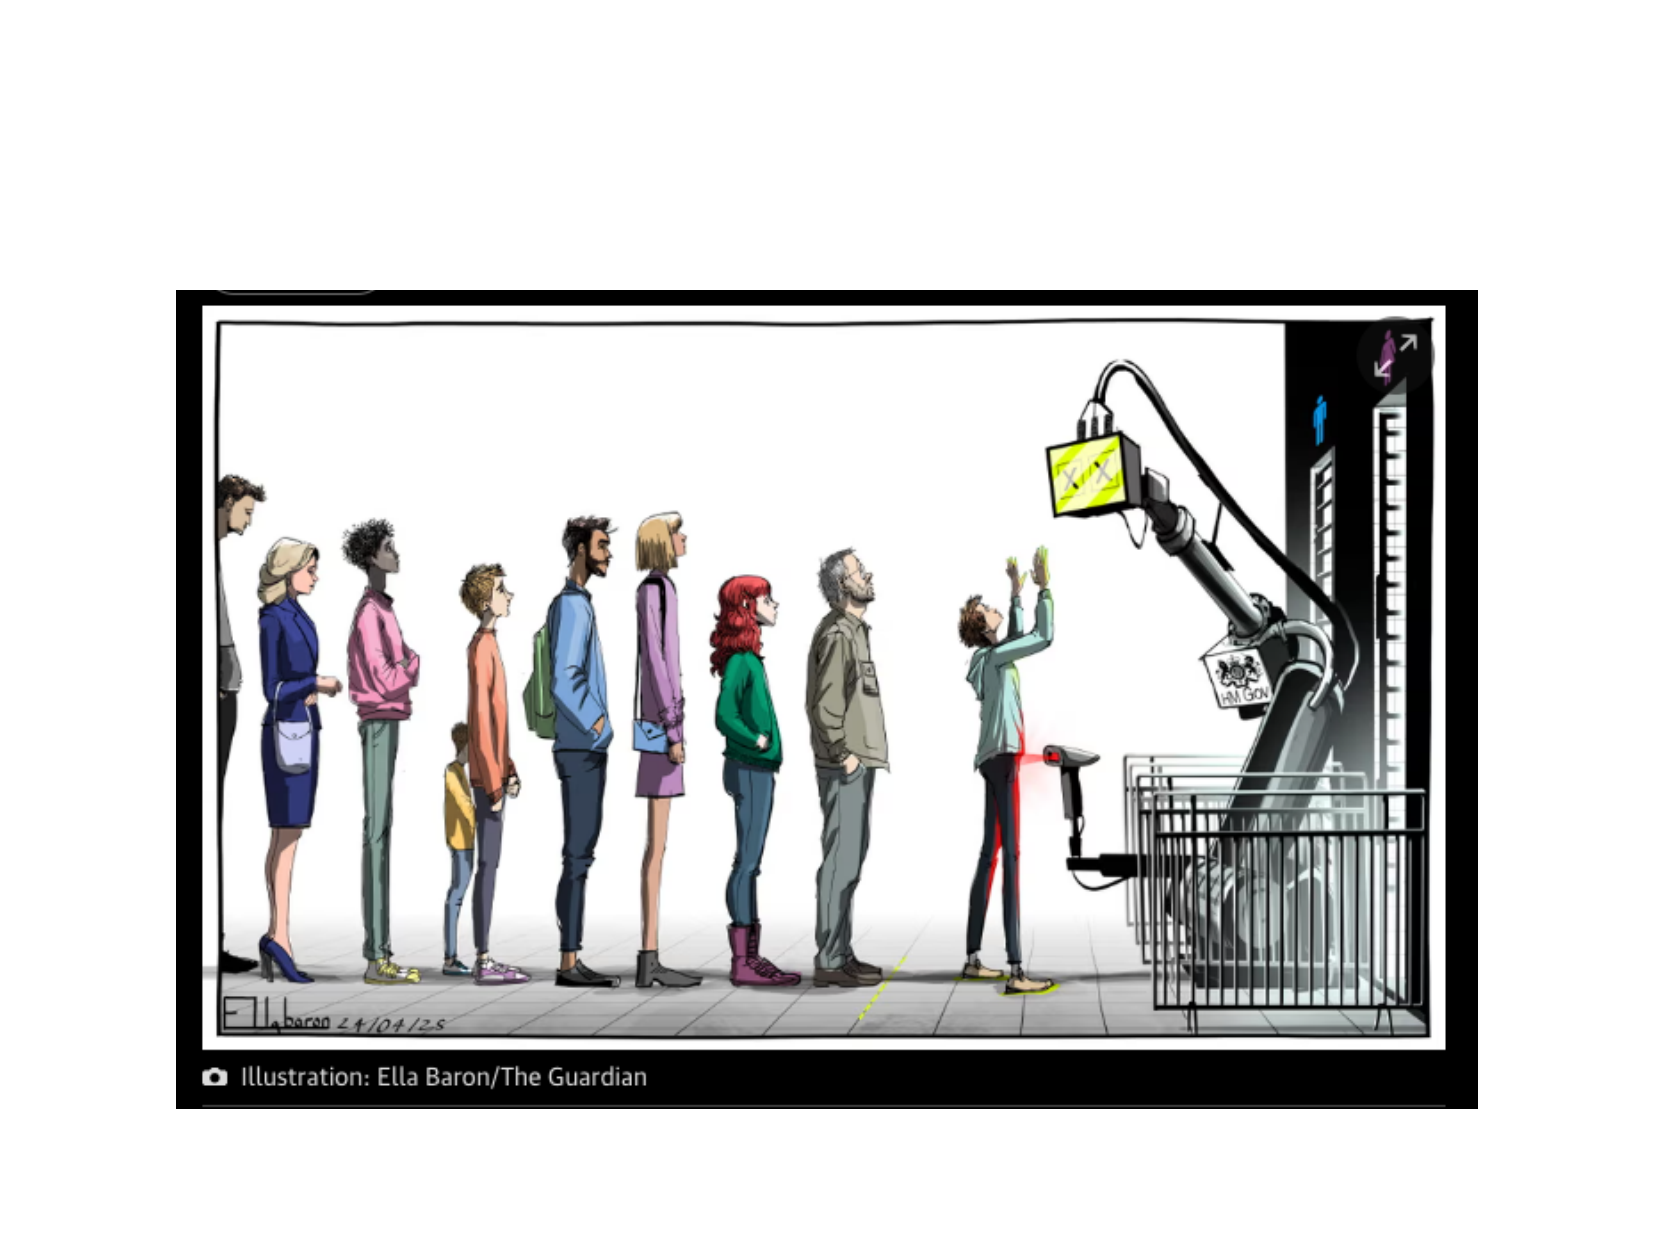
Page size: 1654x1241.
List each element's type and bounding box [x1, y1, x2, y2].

picture [176, 290, 1478, 1109]
